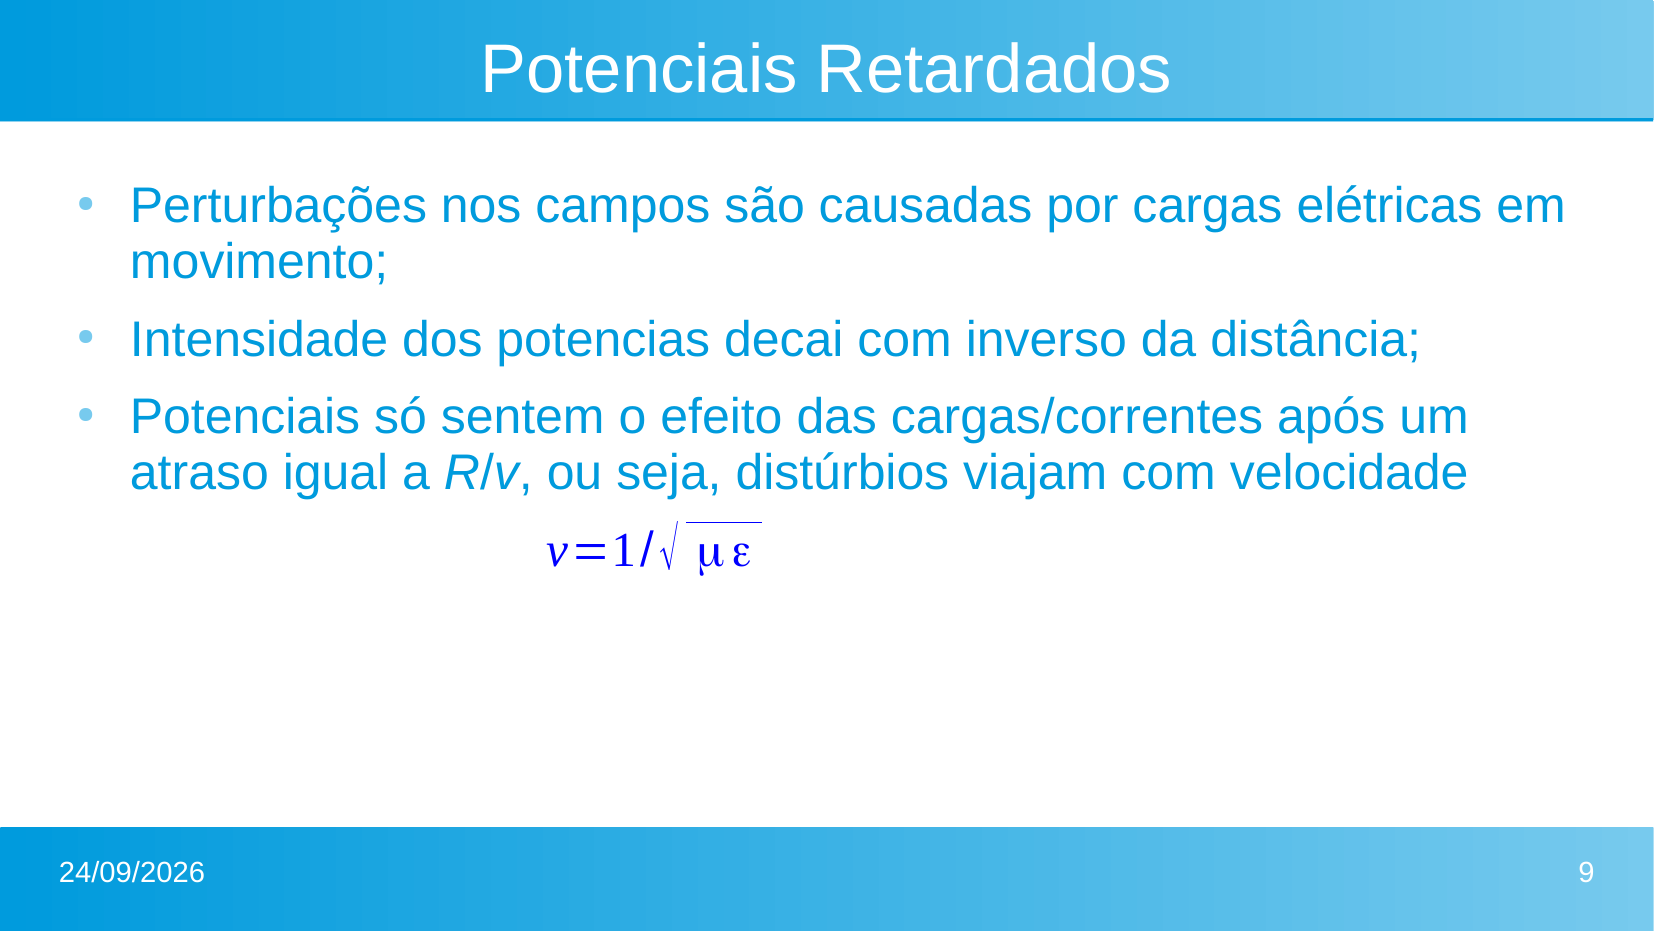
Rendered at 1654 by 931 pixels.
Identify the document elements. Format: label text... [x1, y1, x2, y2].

list Perturbações nos campos são causadas por cargas elétricas em movimento; Intensidade dos potencias decai com inverso da distância; Potenciais só sentem o efeito das cargas/correntes após um atraso igual a R/v, ou seja, distúrbios viajam com velocidade [59, 177, 1595, 768]
chart [538, 518, 769, 579]
title Potenciais Retardados [59, 29, 1595, 108]
